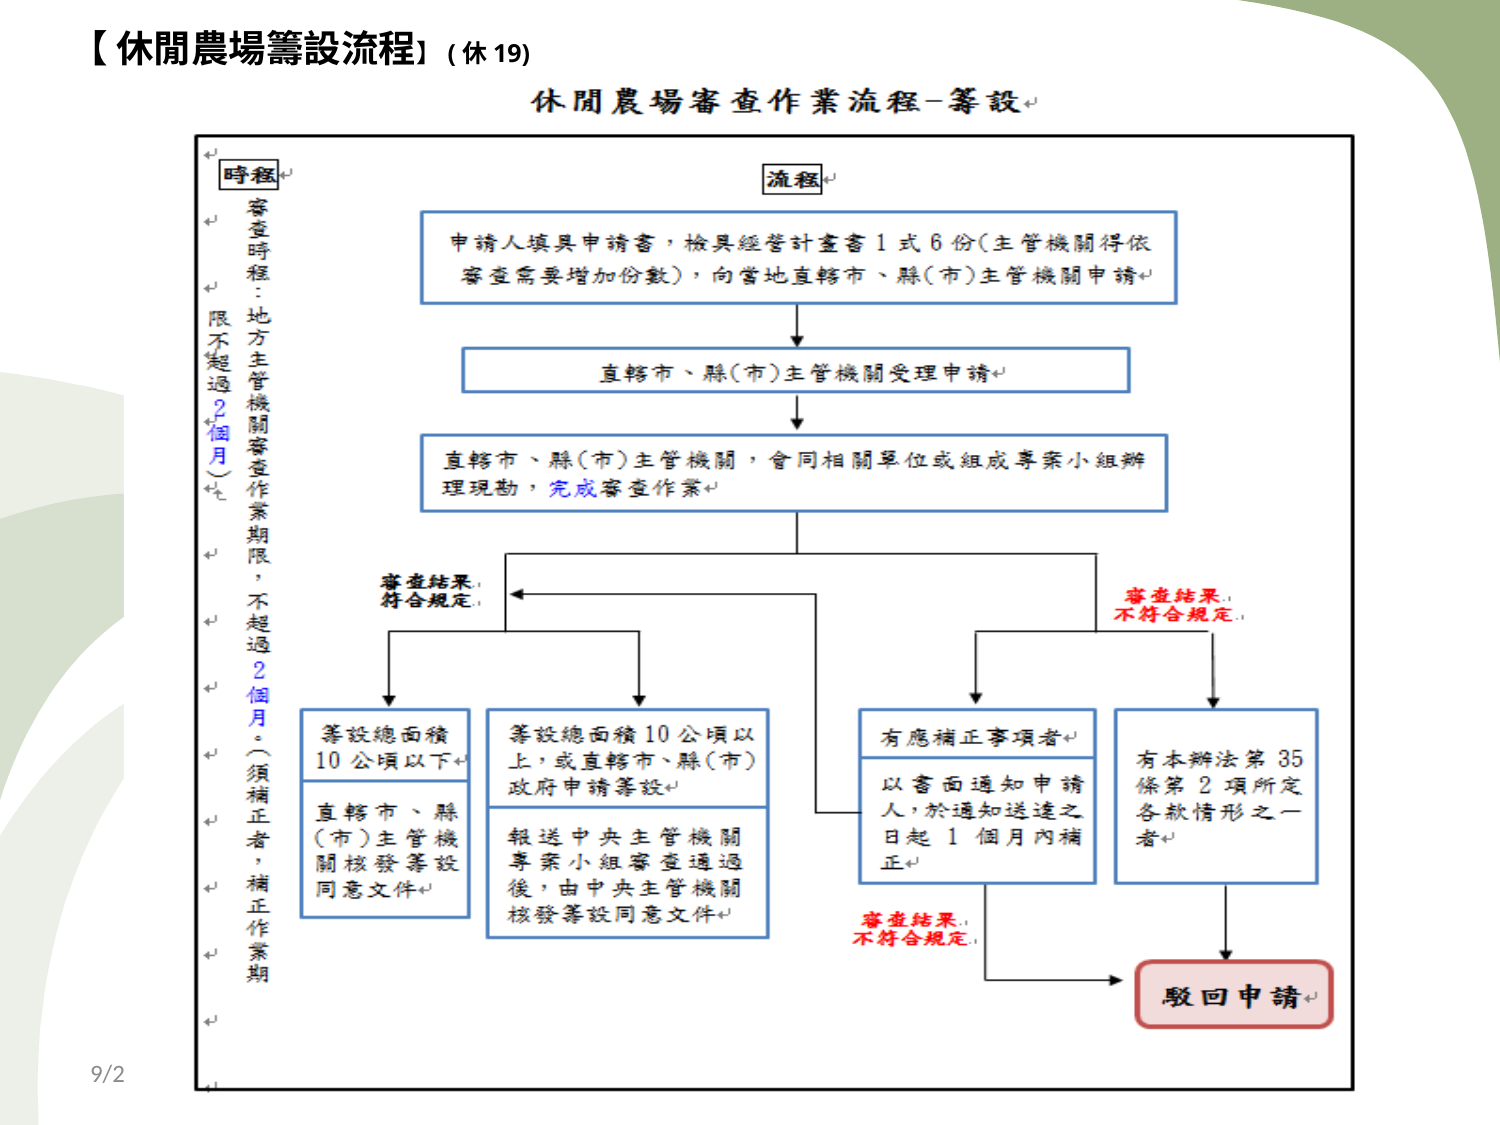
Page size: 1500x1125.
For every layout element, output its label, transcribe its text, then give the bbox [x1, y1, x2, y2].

picture [123, 78, 1400, 1125]
text_box 【 休閒農場籌設流程】(休19) [55, 17, 545, 78]
slide_number 11/8/18 [75, 1042, 123, 1103]
